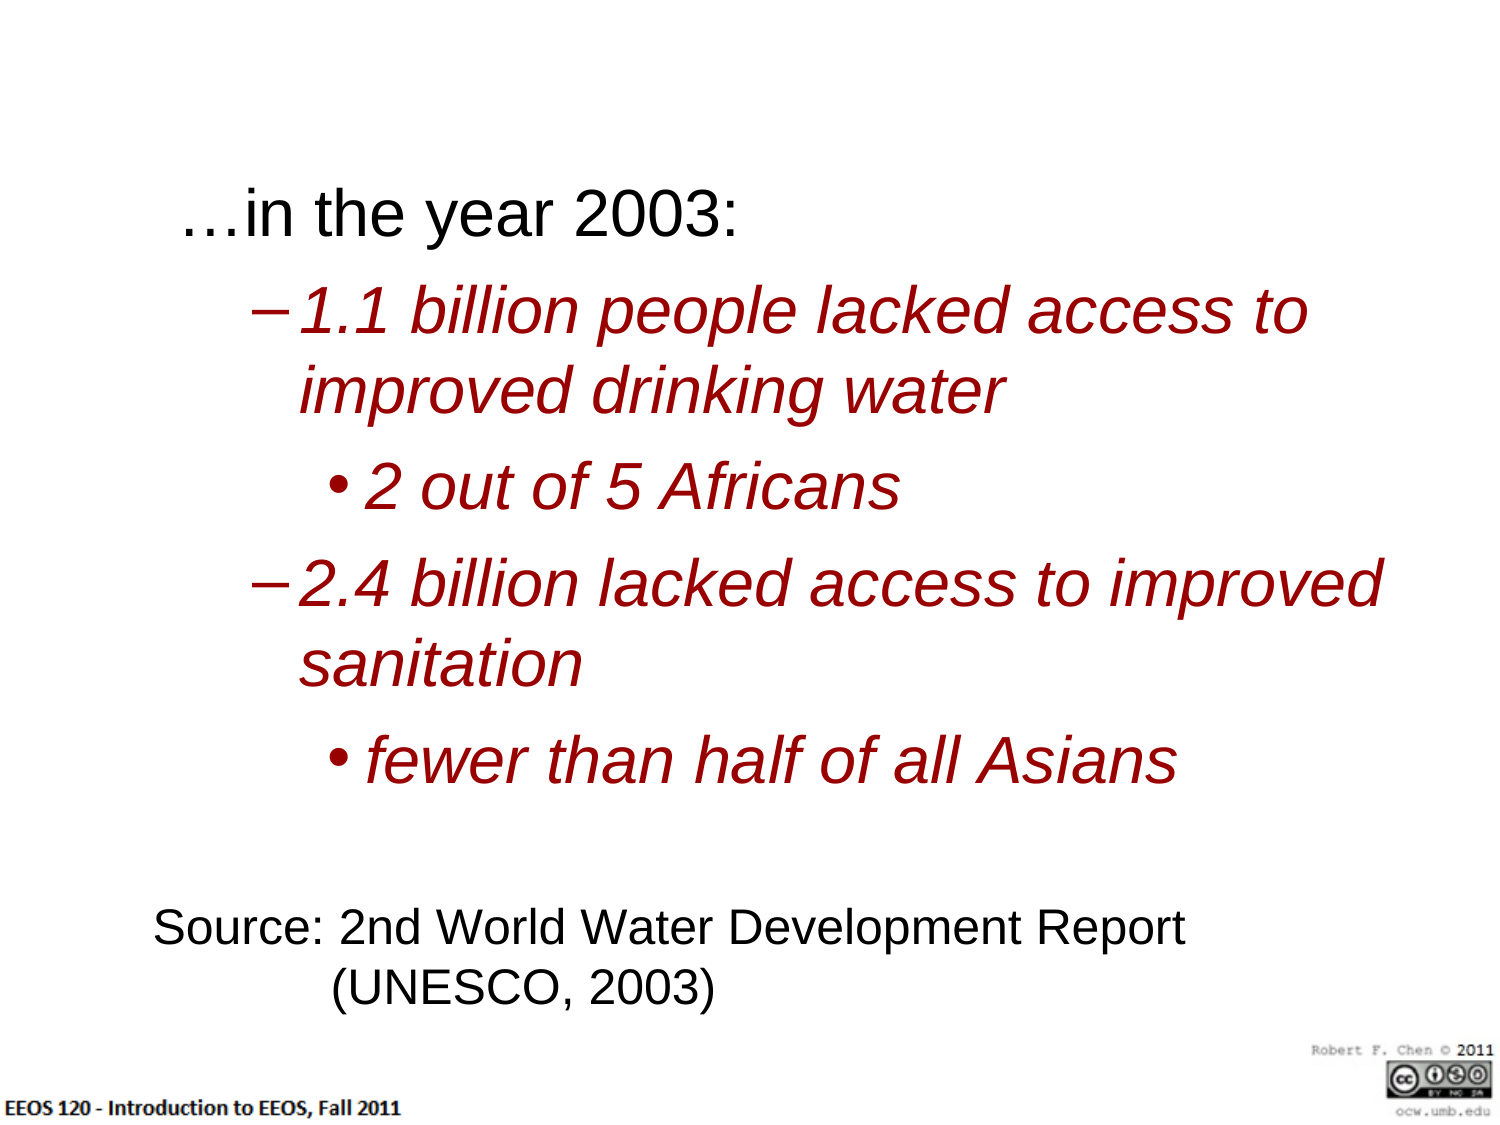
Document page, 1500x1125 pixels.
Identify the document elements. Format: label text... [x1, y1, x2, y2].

text_box Source: 2nd World Water Development Report (UNESCO, 2003) [137, 887, 1216, 1023]
picture [0, 1090, 406, 1125]
picture [1304, 1037, 1500, 1125]
list …in the year 2003: 1.1 billion people lacked access to improved drinking water 2 out of 5 Africans 2.4 billion lacked access to improved sanitation fewer than half of all Asians [162, 162, 1438, 1038]
